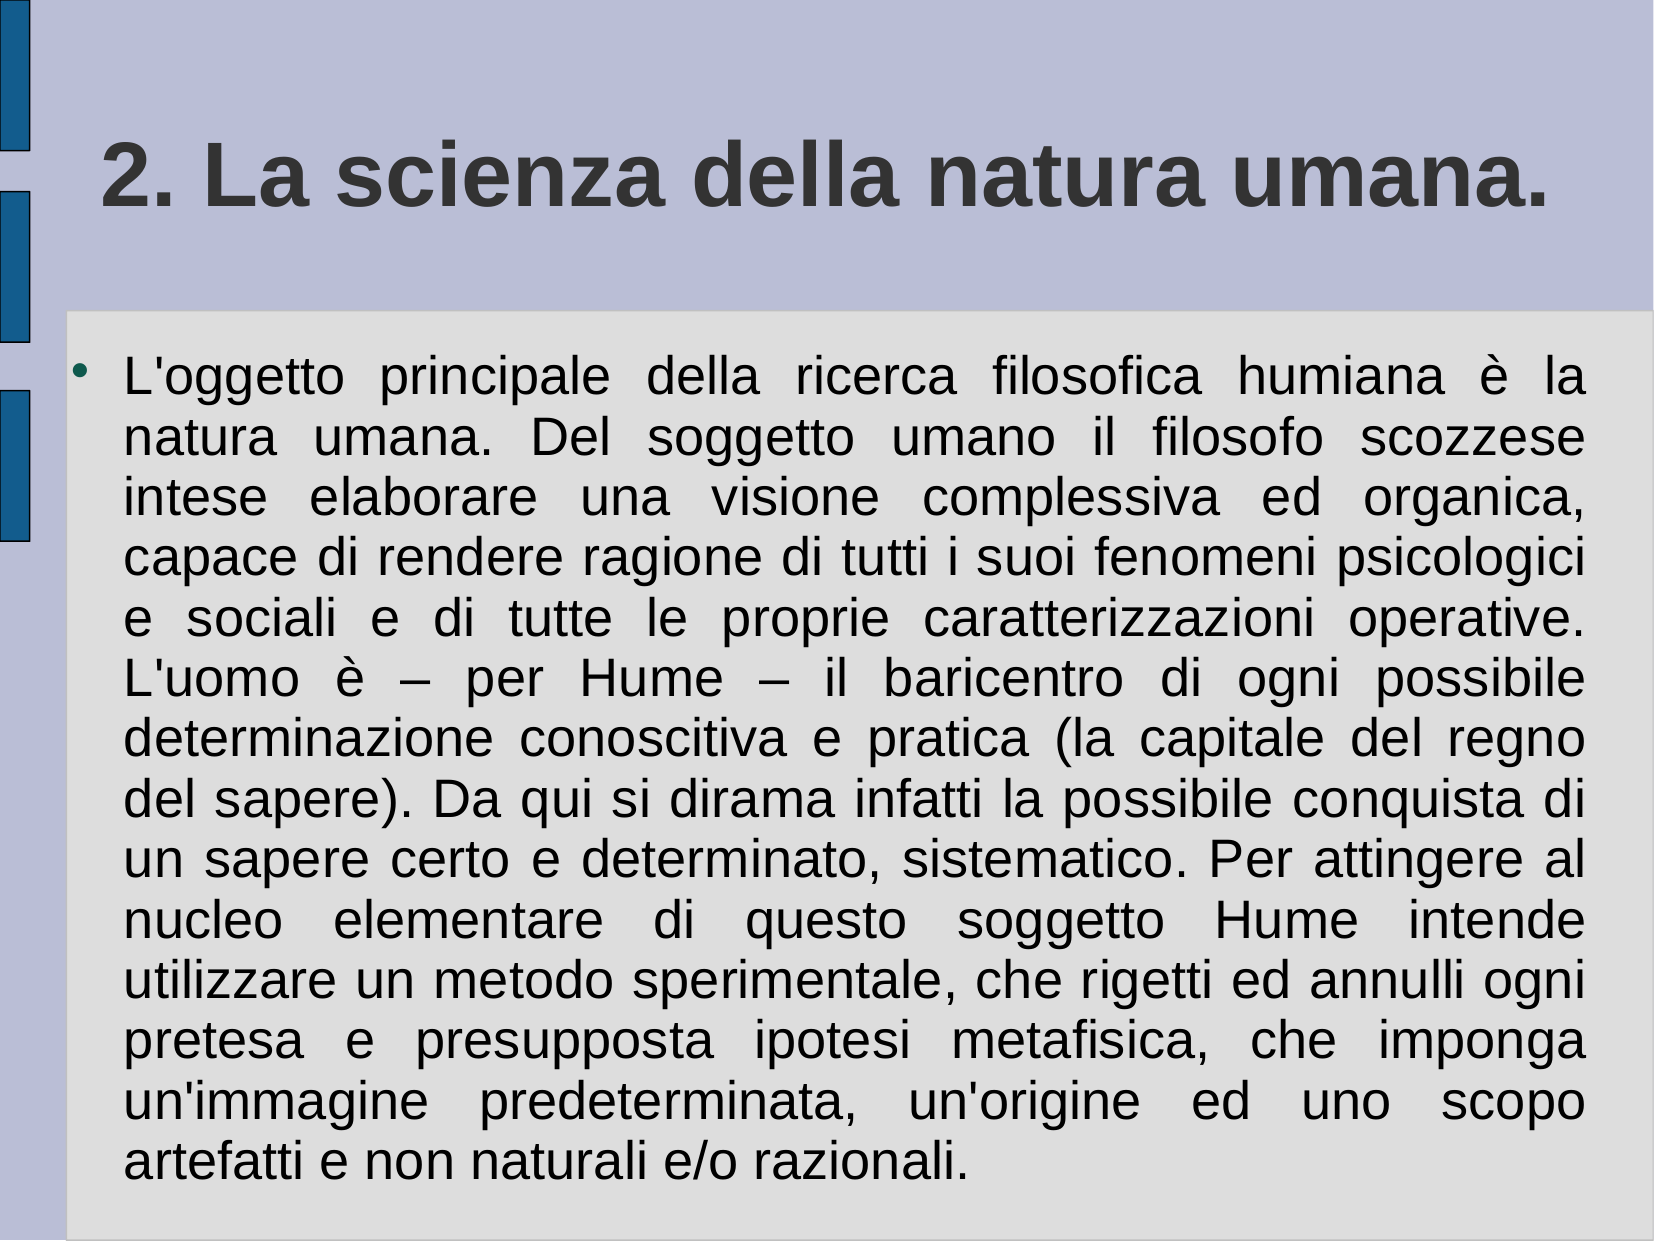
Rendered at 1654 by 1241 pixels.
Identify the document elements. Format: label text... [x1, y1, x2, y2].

title 2. La scienza della natura umana. [59, 94, 1595, 252]
list L'oggetto principale della ricerca filosofica humiana è la natura umana. Del soggetto umano il filosofo scozzese intese elaborare una visione complessiva ed organica, capace di rendere ragione di tutti i suoi fenomeni psicologici e sociali e di tutte le proprie caratterizzazioni operative. L'uomo è – per Hume – il baricentro di ogni possibile determinazione conoscitiva e pratica (la capitale del regno del sapere). Da qui si dirama infatti la possibile conquista di un sapere certo e determinato, sistematico. Per attingere al nucleo elementare di questo soggetto Hume intende utilizzare un metodo sperimentale, che rigetti ed annulli ogni pretesa e presupposta ipotesi metafisica, che imponga un'immagine predeterminata, un'origine ed uno scopo artefatti e non naturali e/o razionali. [53, 342, 1589, 1193]
